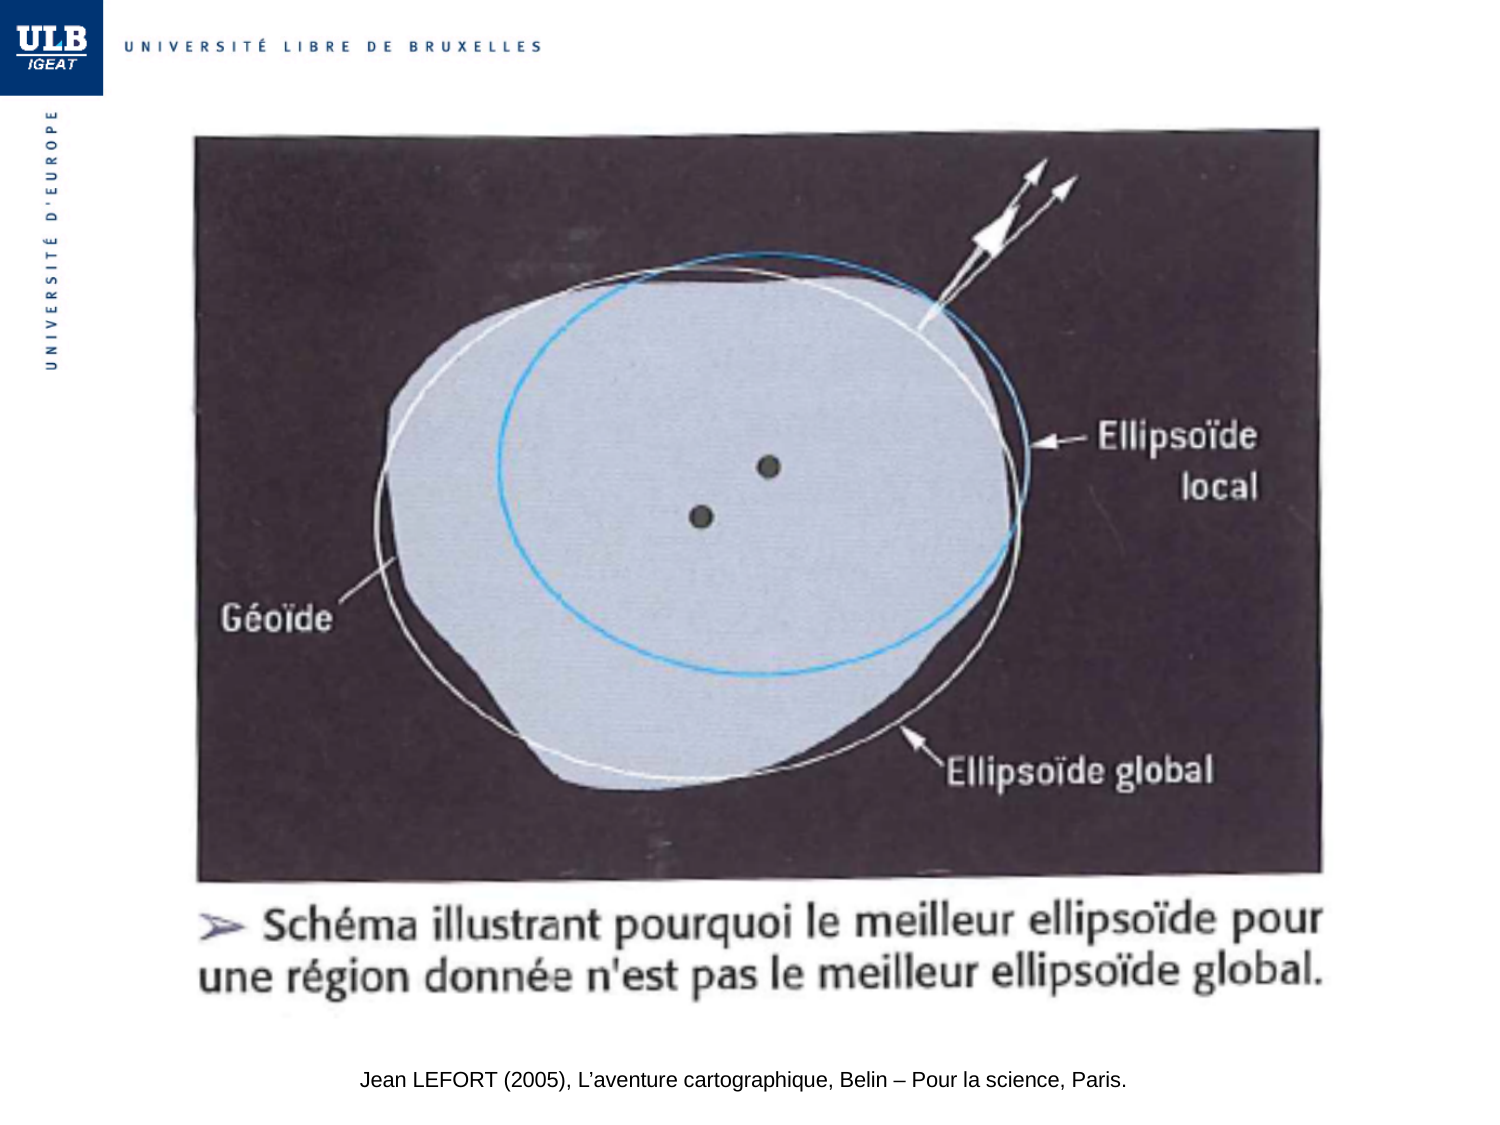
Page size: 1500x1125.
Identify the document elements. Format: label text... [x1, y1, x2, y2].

picture [0, 0, 1500, 1125]
text_box Jean LEFORT (2005), L’aventure cartographique, Belin – Pour la science, Paris. [345, 1059, 1195, 1100]
